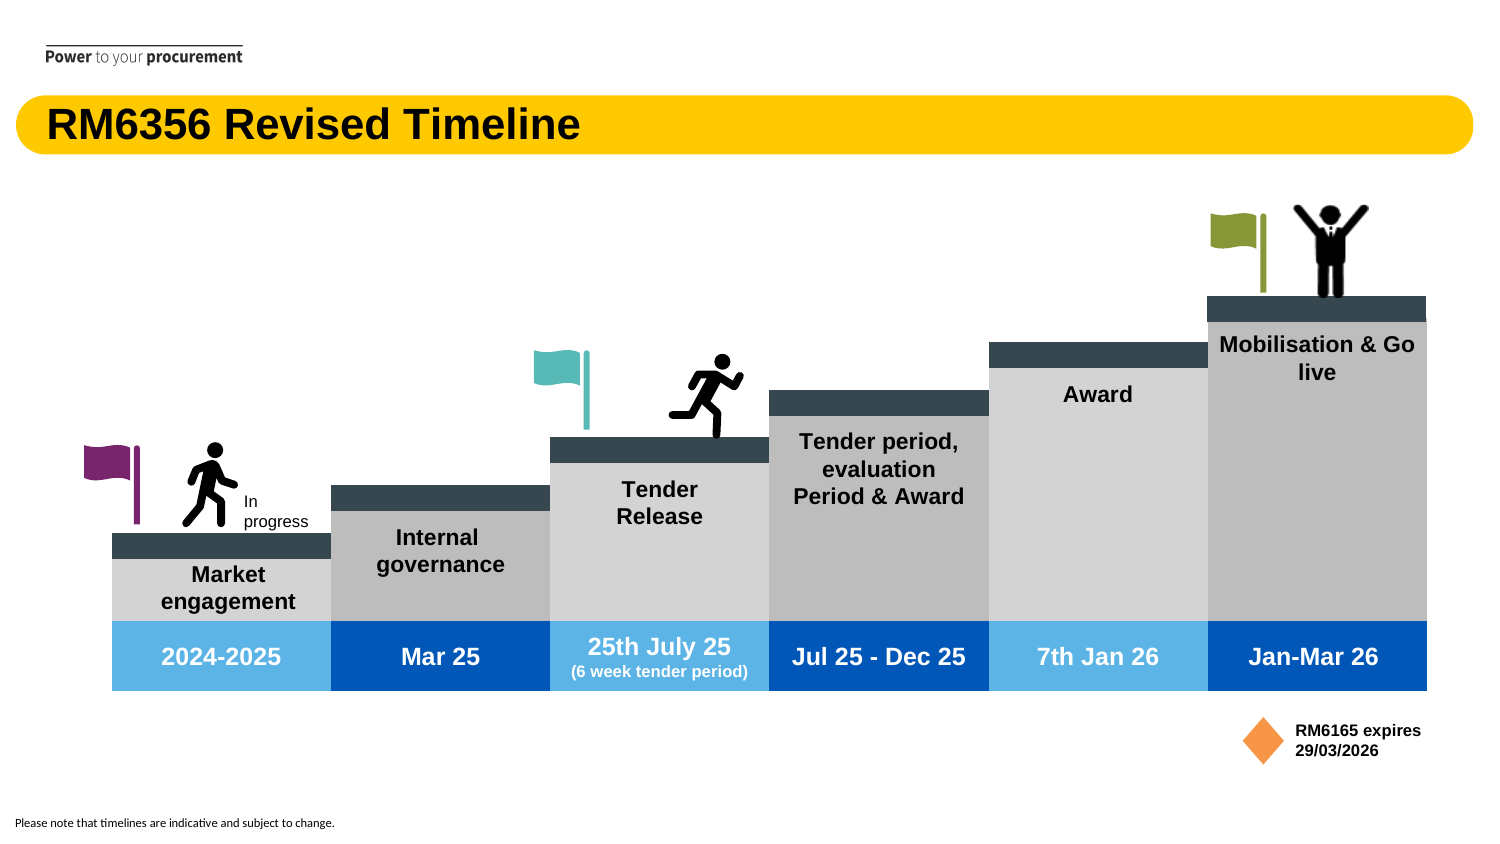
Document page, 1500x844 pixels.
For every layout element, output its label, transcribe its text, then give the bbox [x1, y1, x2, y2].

text_box [533, 350, 580, 386]
text_box [1210, 213, 1257, 249]
text_box [1207, 296, 1426, 322]
text_box [1242, 717, 1280, 765]
text_box [583, 350, 590, 430]
text_box Please note that timelines are indicative and subject to change. [0, 800, 680, 844]
text_box 25th July 25 (6 week tender period) [550, 621, 769, 691]
text_box Tender period, evaluation Period & Award [769, 416, 989, 621]
text_box [84, 444, 131, 481]
text_box [112, 533, 331, 559]
text_box 7th Jan 26 [989, 621, 1208, 691]
text_box [1260, 213, 1267, 293]
text_box [769, 390, 989, 416]
text_box Award [989, 368, 1208, 621]
picture [1293, 204, 1369, 298]
text_box [133, 445, 140, 525]
text_box [331, 485, 550, 511]
text_box In progress [243, 485, 326, 531]
text_box [714, 353, 731, 370]
text_box Market engagement [112, 559, 331, 621]
text_box 2024-2025 [112, 621, 331, 691]
title RM6356 Revised Timeline [46, 95, 1226, 200]
text_box RM6165 expires 29/03/2026 [1280, 704, 1465, 796]
text_box Mar 25 [331, 621, 550, 691]
text_box Jan-Mar 26 [1208, 621, 1427, 691]
text_box [550, 370, 769, 463]
text_box [182, 459, 238, 528]
text_box Jul 25 - Dec 25 [769, 621, 989, 691]
text_box [207, 442, 224, 459]
text_box Mobilisation & Go live [1208, 318, 1427, 621]
text_box [989, 342, 1208, 368]
text_box Internal governance [331, 511, 550, 621]
text_box Tender Release [550, 463, 769, 621]
